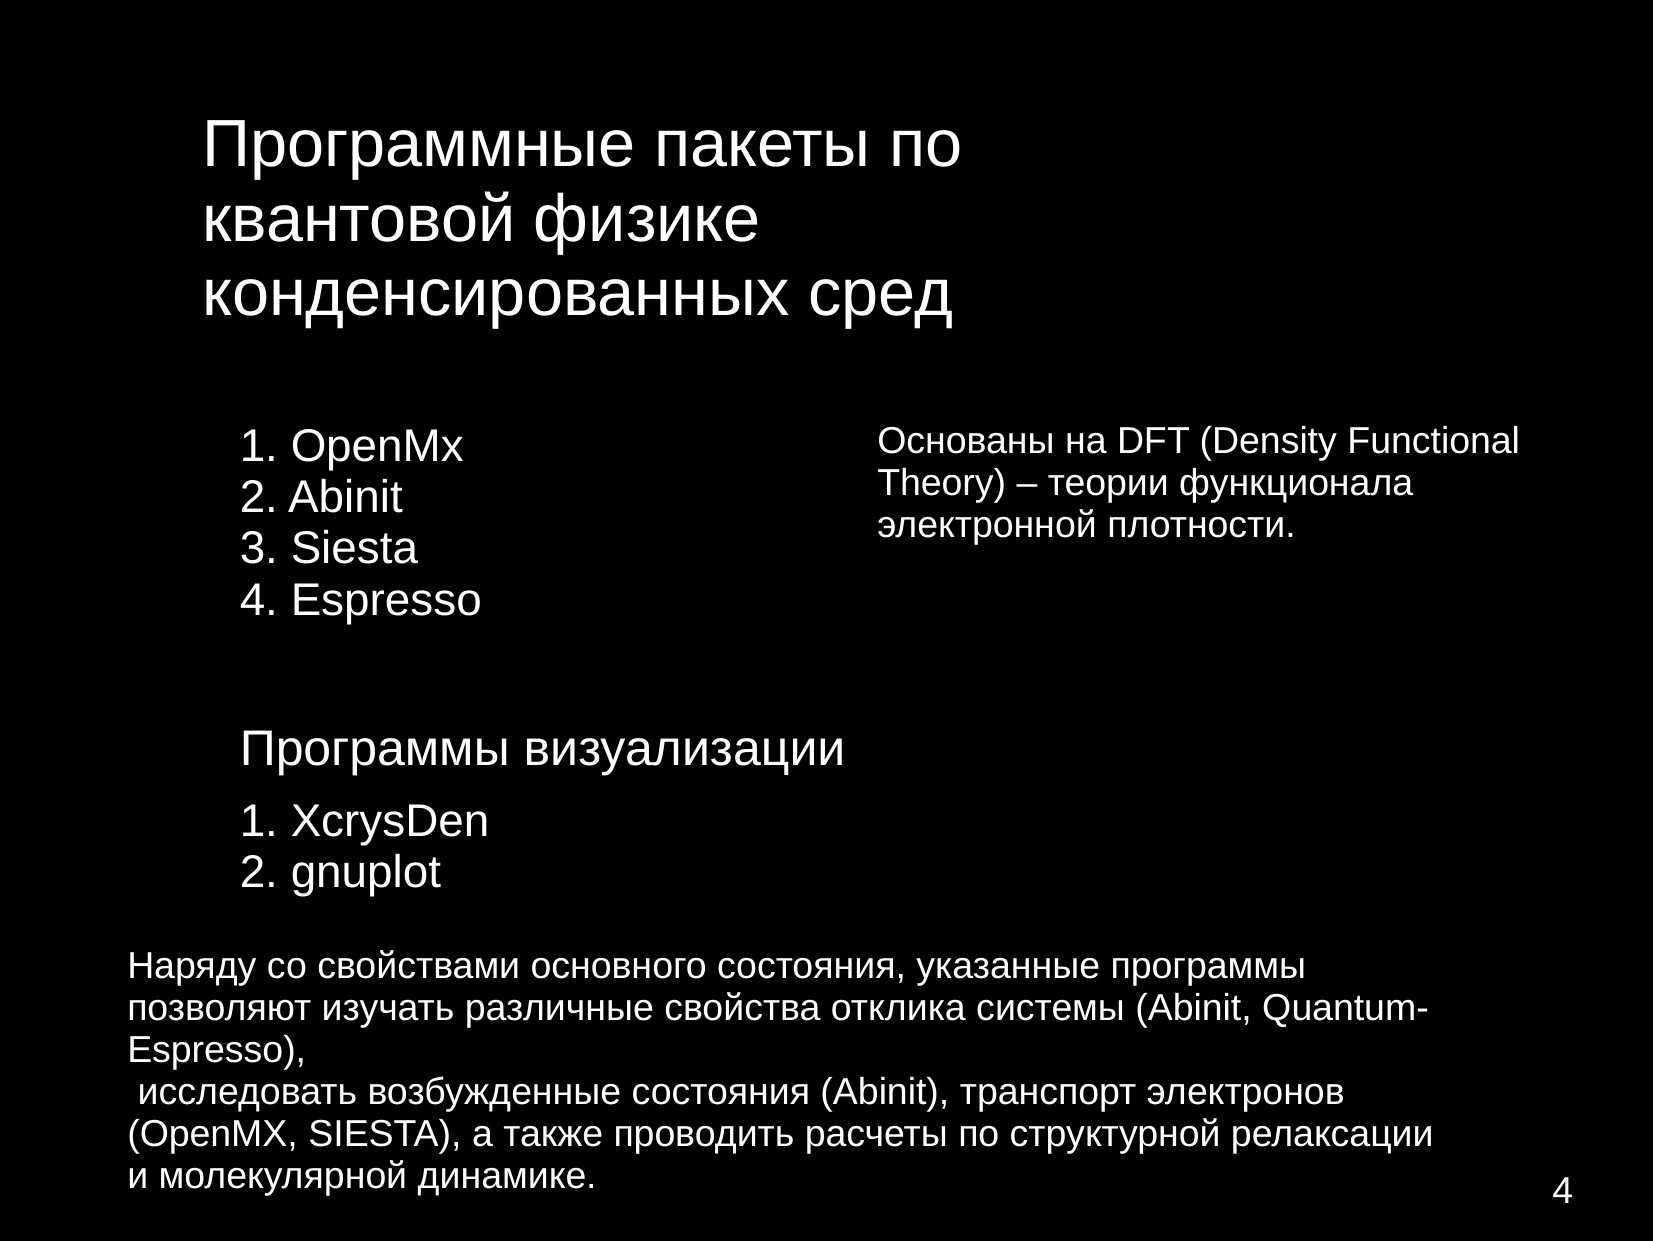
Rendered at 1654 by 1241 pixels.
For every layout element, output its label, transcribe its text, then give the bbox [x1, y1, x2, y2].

text_box 4 [1537, 1162, 1653, 1220]
text_box Программные пакеты по квантовой физике конденсированных сред [187, 98, 1126, 338]
text_box Основаны на DFT (Density Functional Theory) – теории функционала электронной плотности. [862, 412, 1576, 596]
text_box 1. XcrysDen 2. gnuplot [225, 787, 863, 905]
text_box Наряду со свойствами основного состояния, указанные программы позволяют изучать различные свойства отклика системы (Abinit, Quantum-Espresso), исследовать возбужденные состояния (Abinit), транспорт электронов (OpenMX, SIESTA), а также проводить расчеты по структурной релаксации и молекулярной динамике. [112, 937, 1463, 1205]
text_box Программы визуализации [225, 712, 938, 784]
text_box 1. OpenMx 2. Abinit 3. Siesta 4. Espresso [225, 412, 1388, 632]
